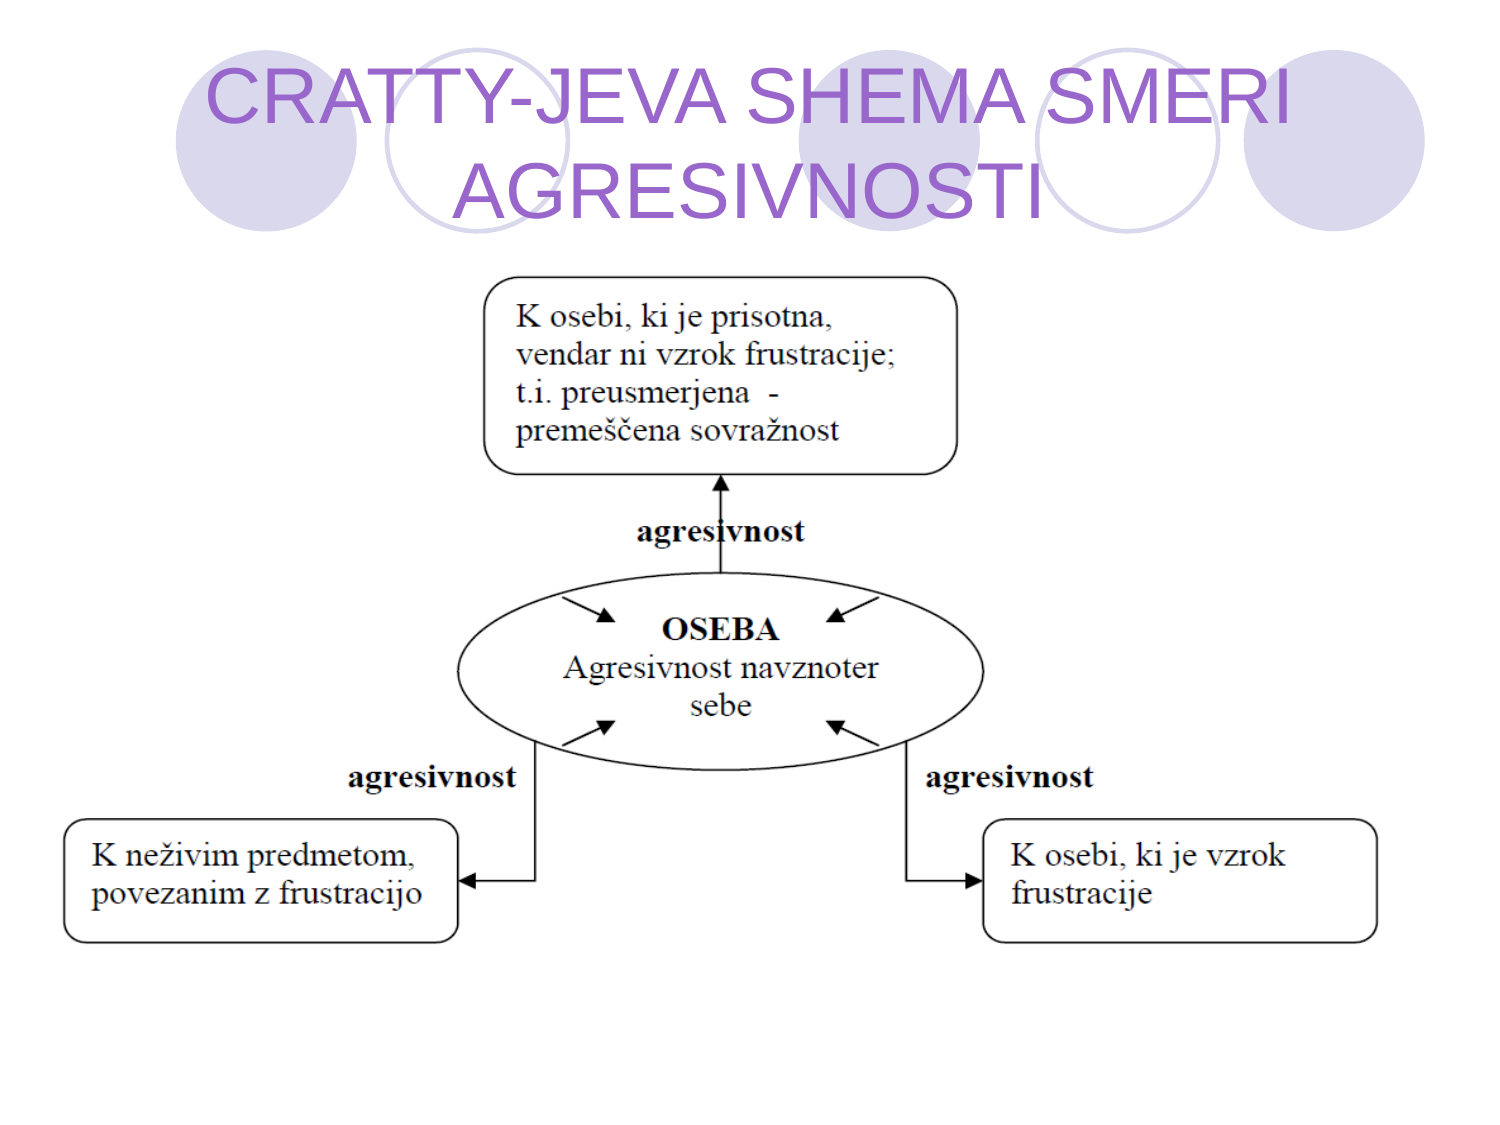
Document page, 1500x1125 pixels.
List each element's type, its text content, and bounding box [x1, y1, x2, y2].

picture [56, 265, 1388, 950]
title CRATTY-JEVA SHEMA SMERI AGRESIVNOSTI [75, 36, 1425, 242]
